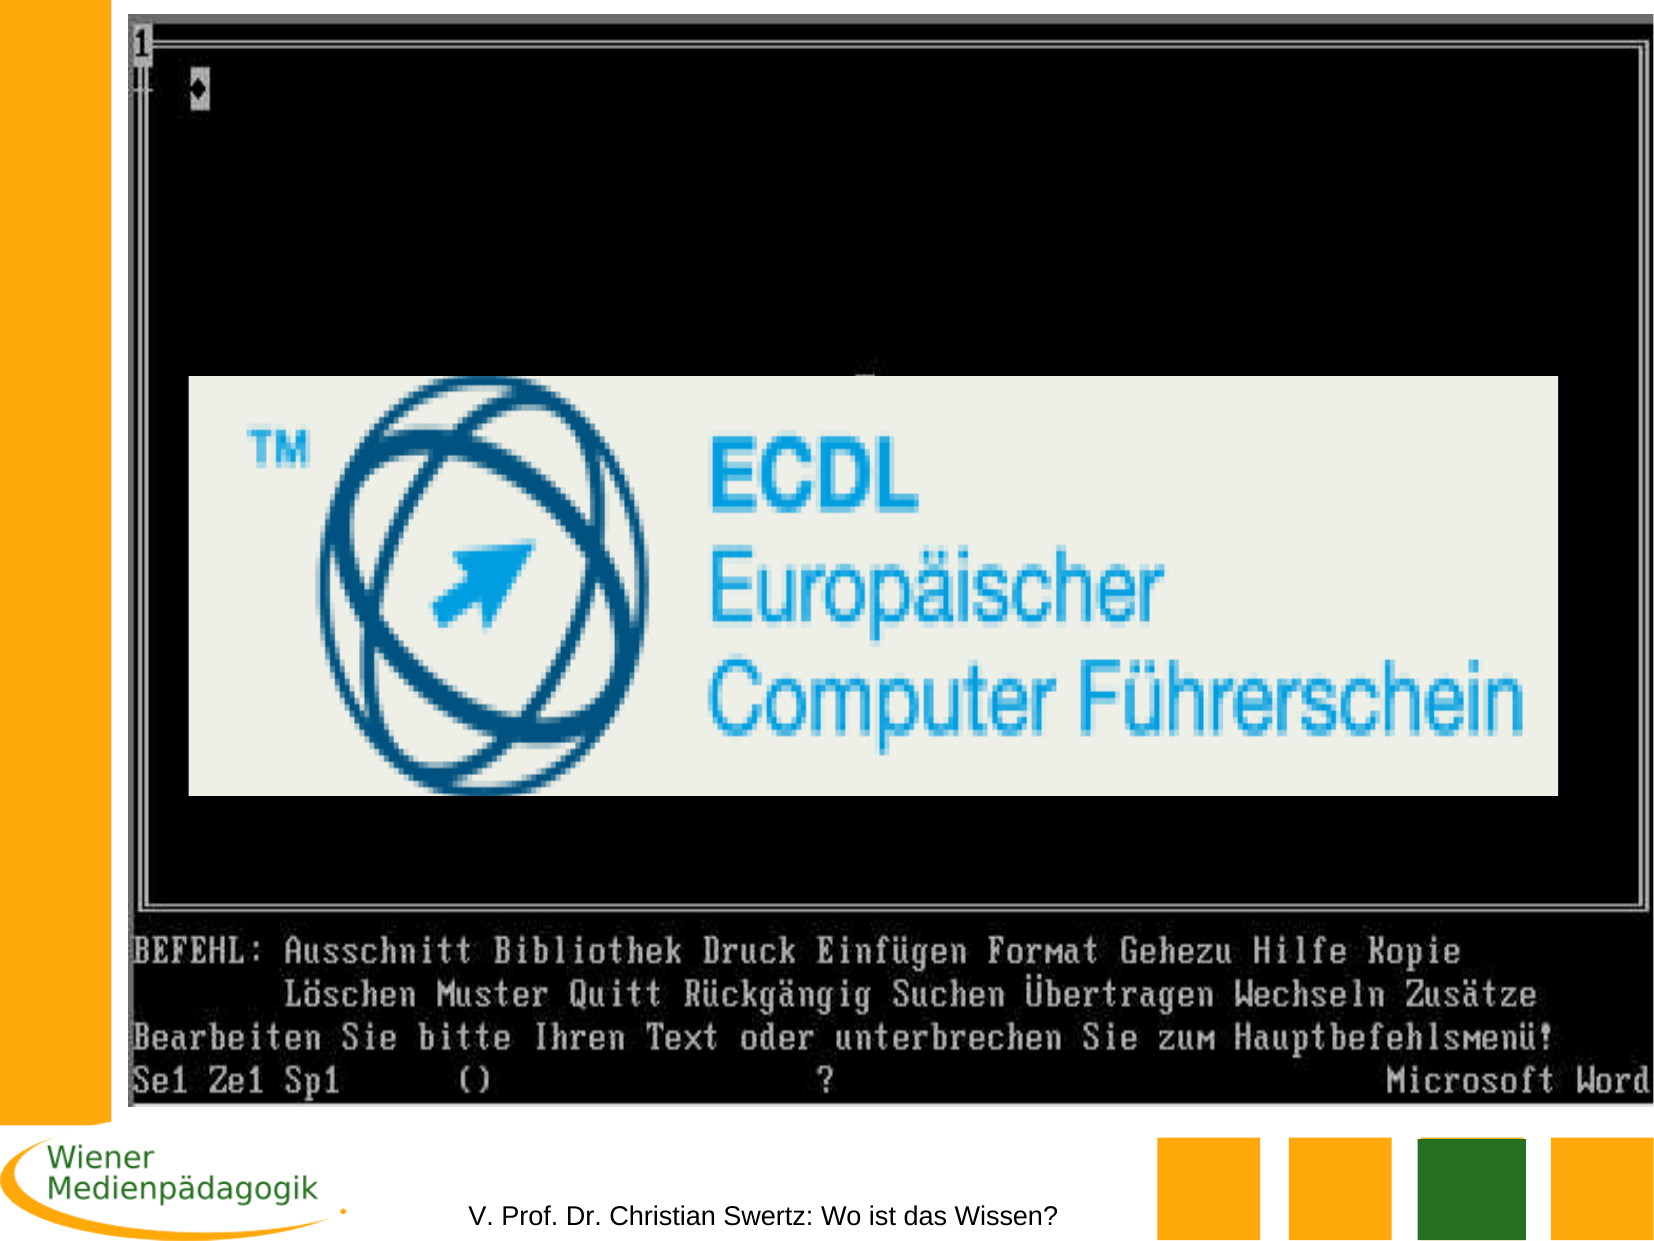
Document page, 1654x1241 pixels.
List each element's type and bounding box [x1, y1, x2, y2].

picture [0, 1114, 398, 1241]
text_box [1417, 1139, 1526, 1241]
picture [128, 14, 1654, 1107]
